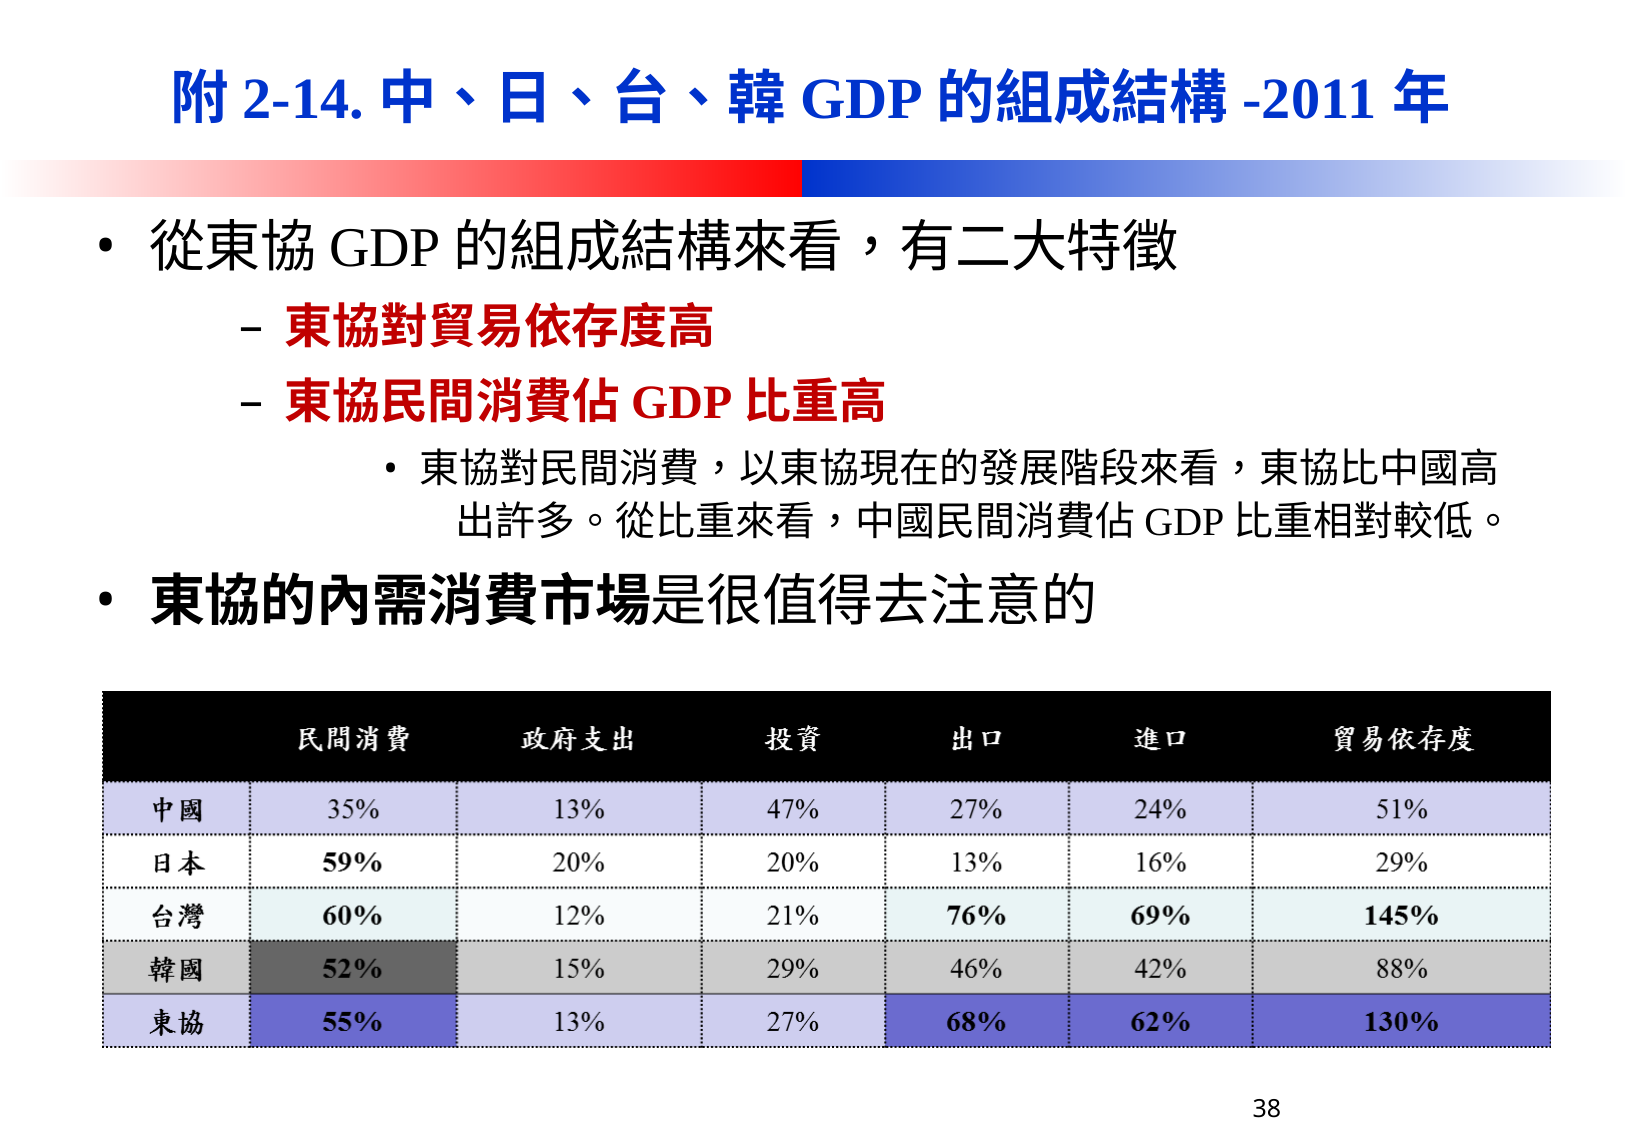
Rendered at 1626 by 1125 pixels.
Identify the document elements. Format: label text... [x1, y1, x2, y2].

picture [102, 692, 1551, 1056]
title 附2-14.中、日、台、韓GDP的組成結構-2011年 [38, 48, 1583, 142]
text_box 38 [1237, 1085, 1617, 1125]
list 從東協GDP的組成結構來看，有二大特徵 東協對貿易依存度高 東協民間消費佔GDP比重高 東協對民間消費，以東協現在的發展階段來看，東協比中國高出許多。從比重來看，中國民間消費佔GDP比重相對較低。 東協的內需消費市場是很值得去注意的 [80, 196, 1541, 681]
